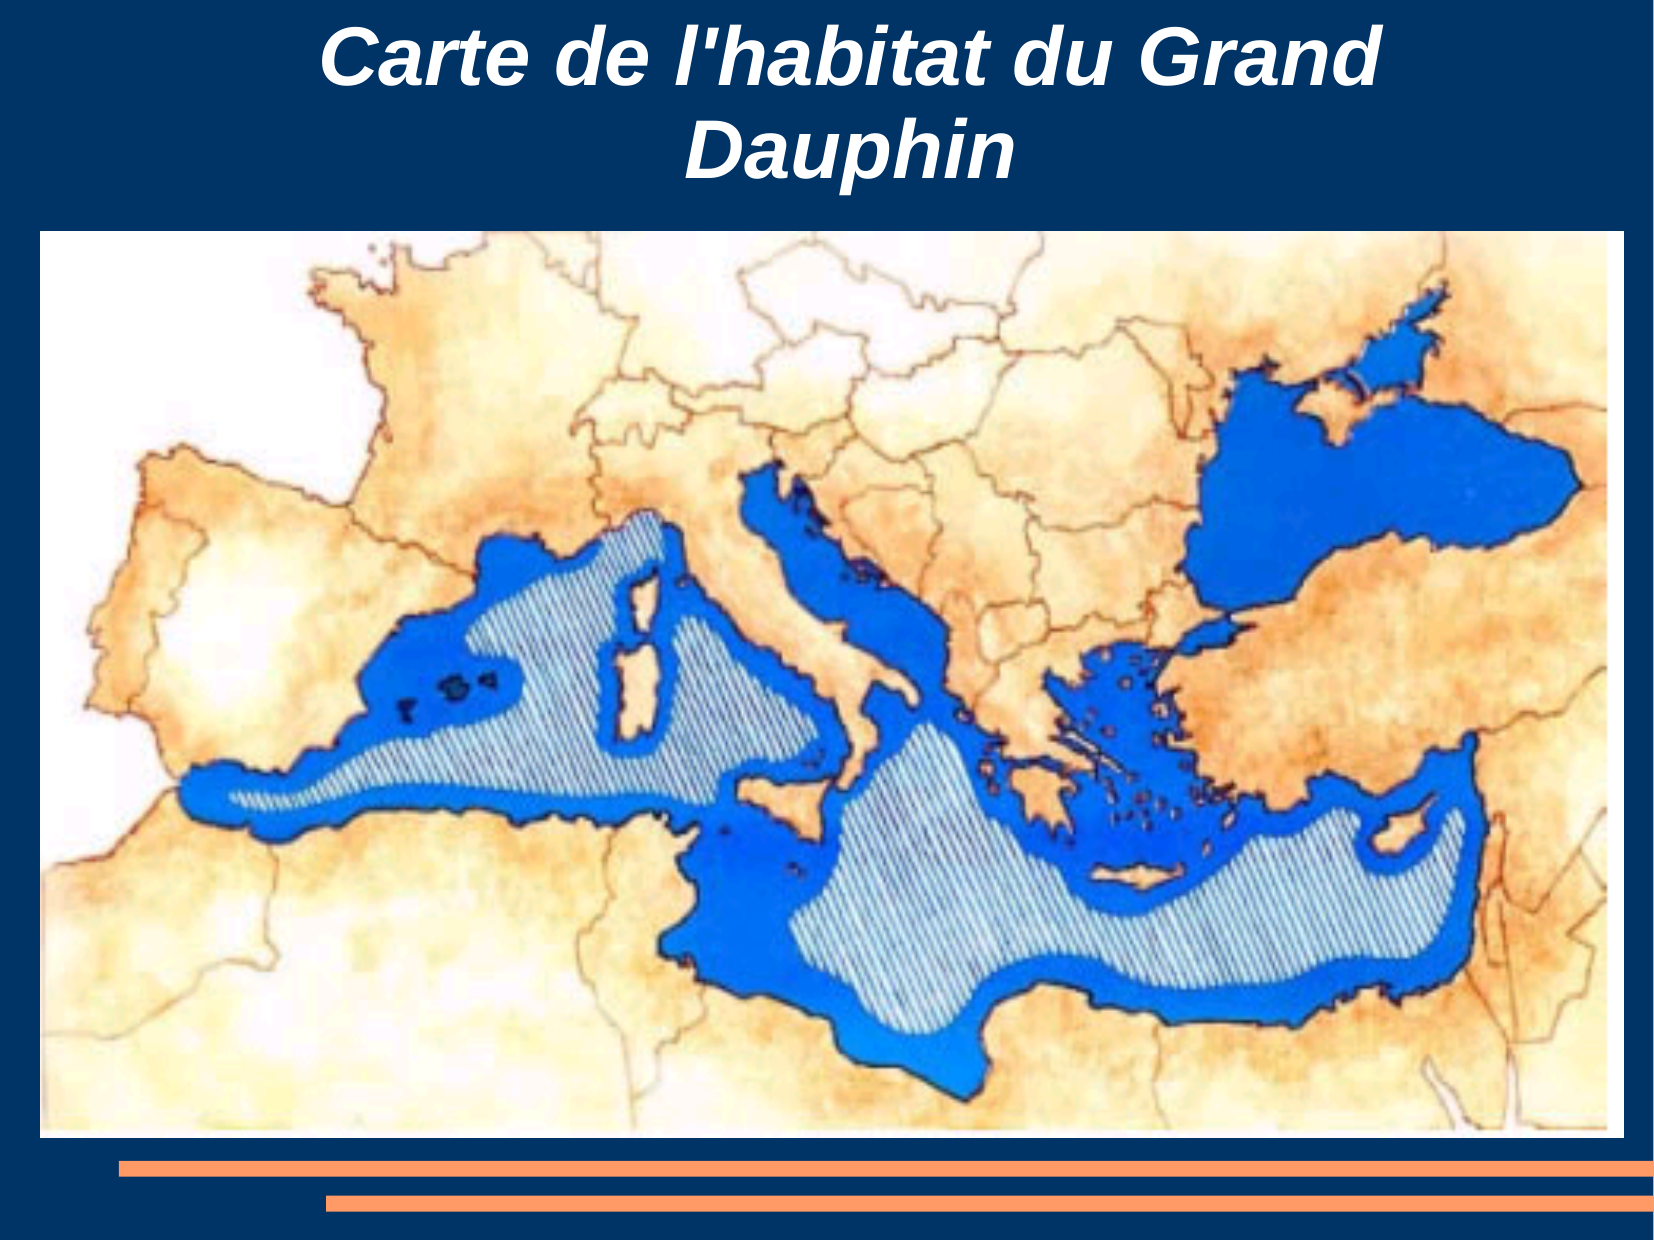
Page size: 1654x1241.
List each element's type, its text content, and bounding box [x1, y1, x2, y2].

title Carte de l'habitat du Grand Dauphin [144, 7, 1557, 200]
picture [40, 231, 1624, 1138]
